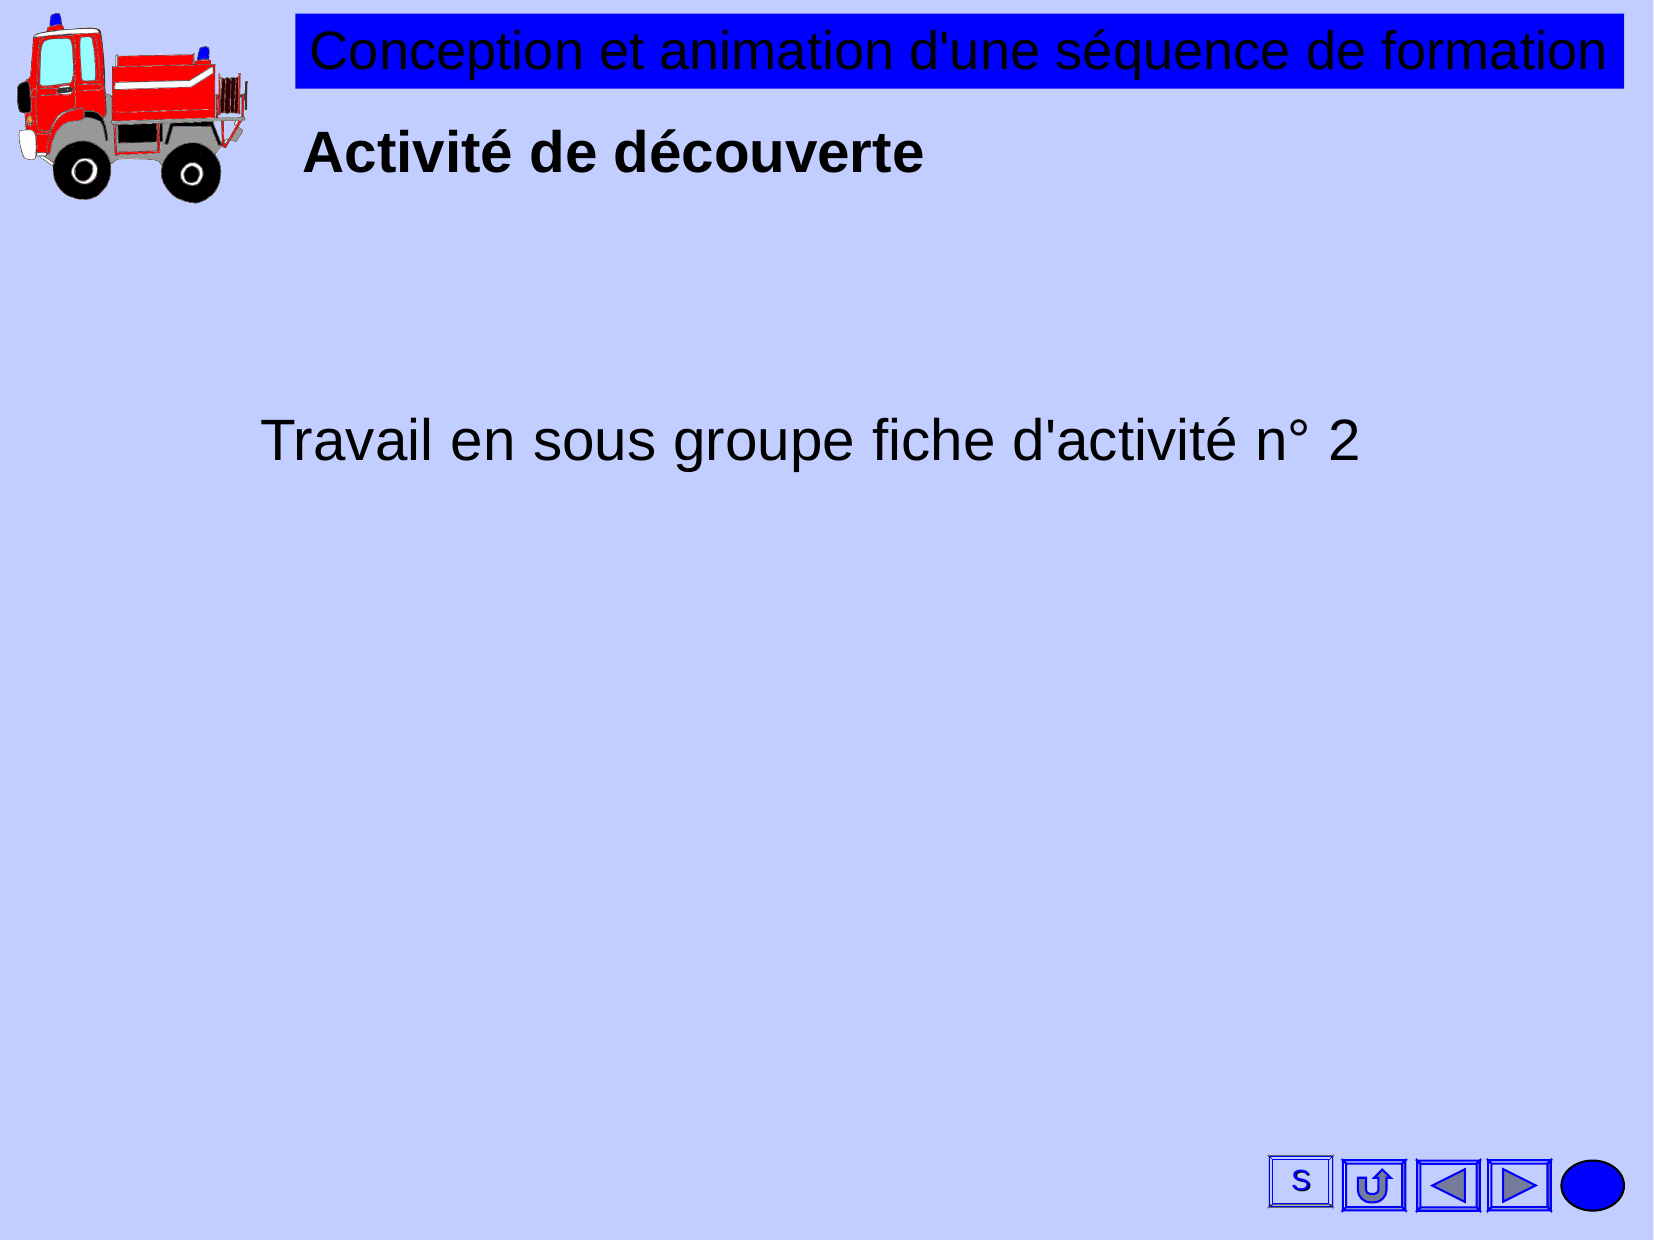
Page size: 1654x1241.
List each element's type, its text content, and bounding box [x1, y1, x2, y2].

picture [8, 8, 257, 216]
text_box Conception et animation d'une séquence de formation [295, 13, 1625, 89]
text_box Activité de découverte [287, 112, 941, 193]
list Travail en sous groupe fiche d'activité n° 2 [189, 399, 1465, 576]
text_box [1561, 1160, 1625, 1211]
